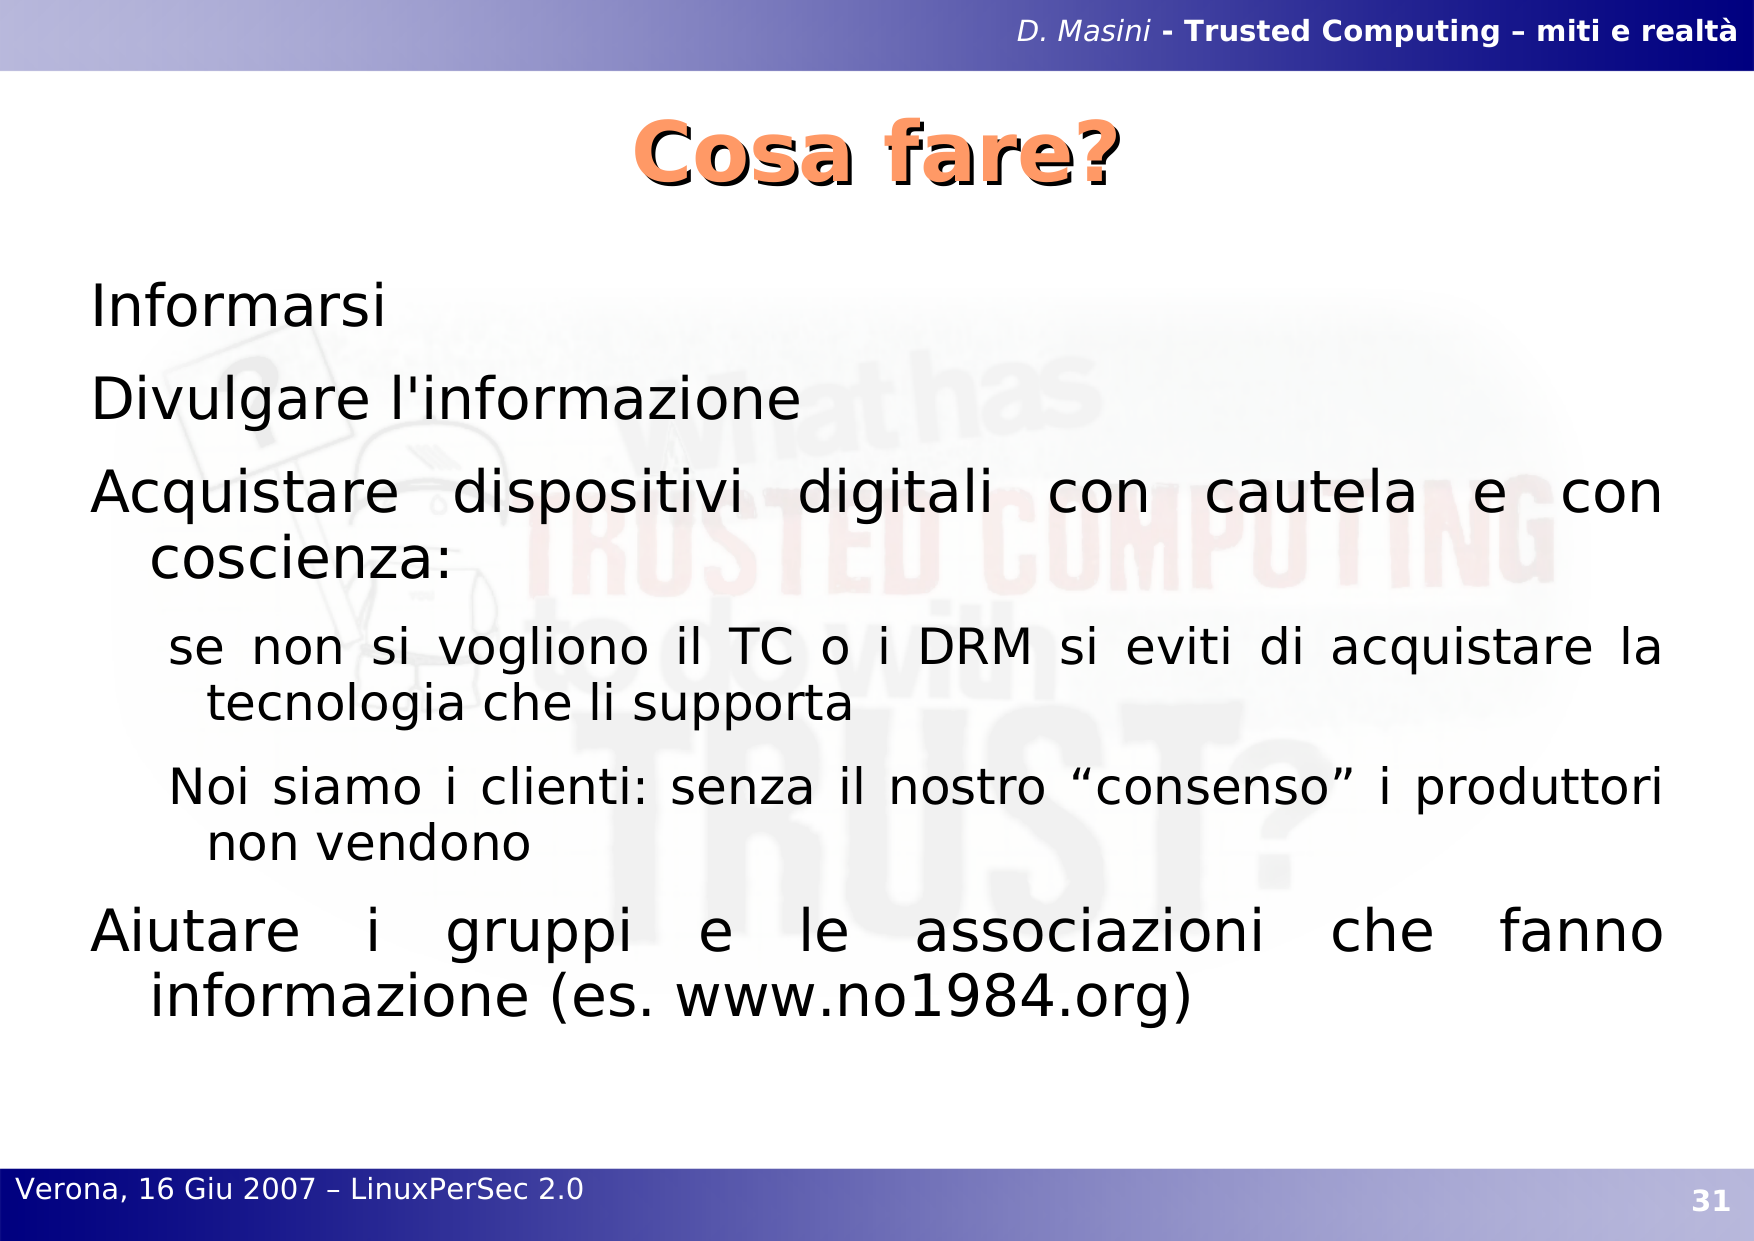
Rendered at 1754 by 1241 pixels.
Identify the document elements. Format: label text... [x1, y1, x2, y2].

subtitle Informarsi Divulgare l'informazione Acquistare dispositivi digitali con cautela e con coscienza: se non si vogliono il TC o i DRM si eviti di acquistare la tecnologia che li supporta Noi siamo i clienti: senza il nostro “consenso” i produttori non vendono Aiutare i gruppi e le associazioni che fanno informazione (es. www.no1984.org) [87, 272, 1667, 1125]
title Cosa fare? [87, 49, 1667, 257]
picture [0, 0, 1754, 1241]
